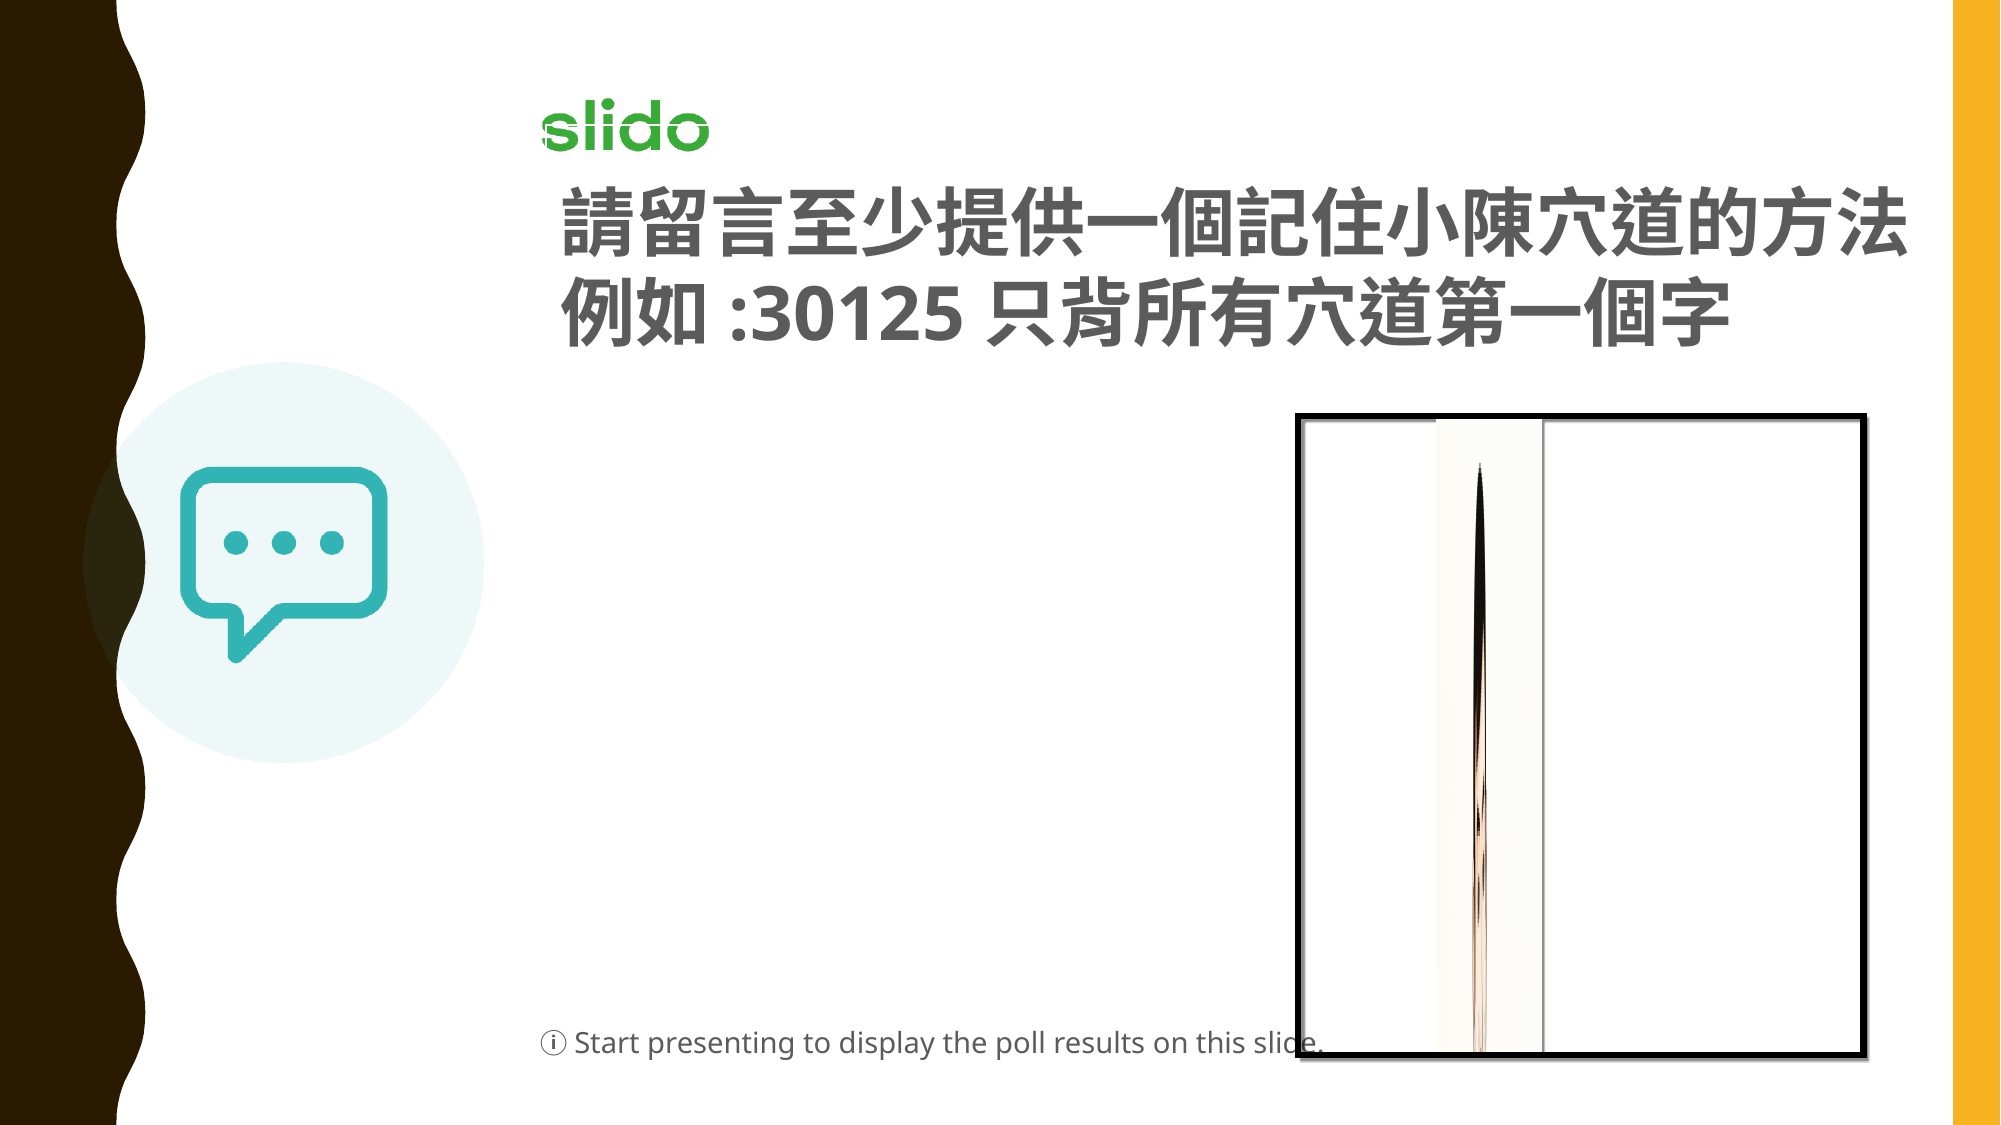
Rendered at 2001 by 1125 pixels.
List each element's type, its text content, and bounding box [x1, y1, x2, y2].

picture [525, 83, 726, 168]
picture [83, 362, 484, 763]
picture [1300, 418, 1861, 1052]
text_box 請留言至少提供一個記住小陳穴道的方法 例如:30125只背所有穴道第一個字 [546, 125, 1938, 406]
text_box ⓘ Start presenting to display the poll results on this slide. [525, 1000, 1958, 1084]
